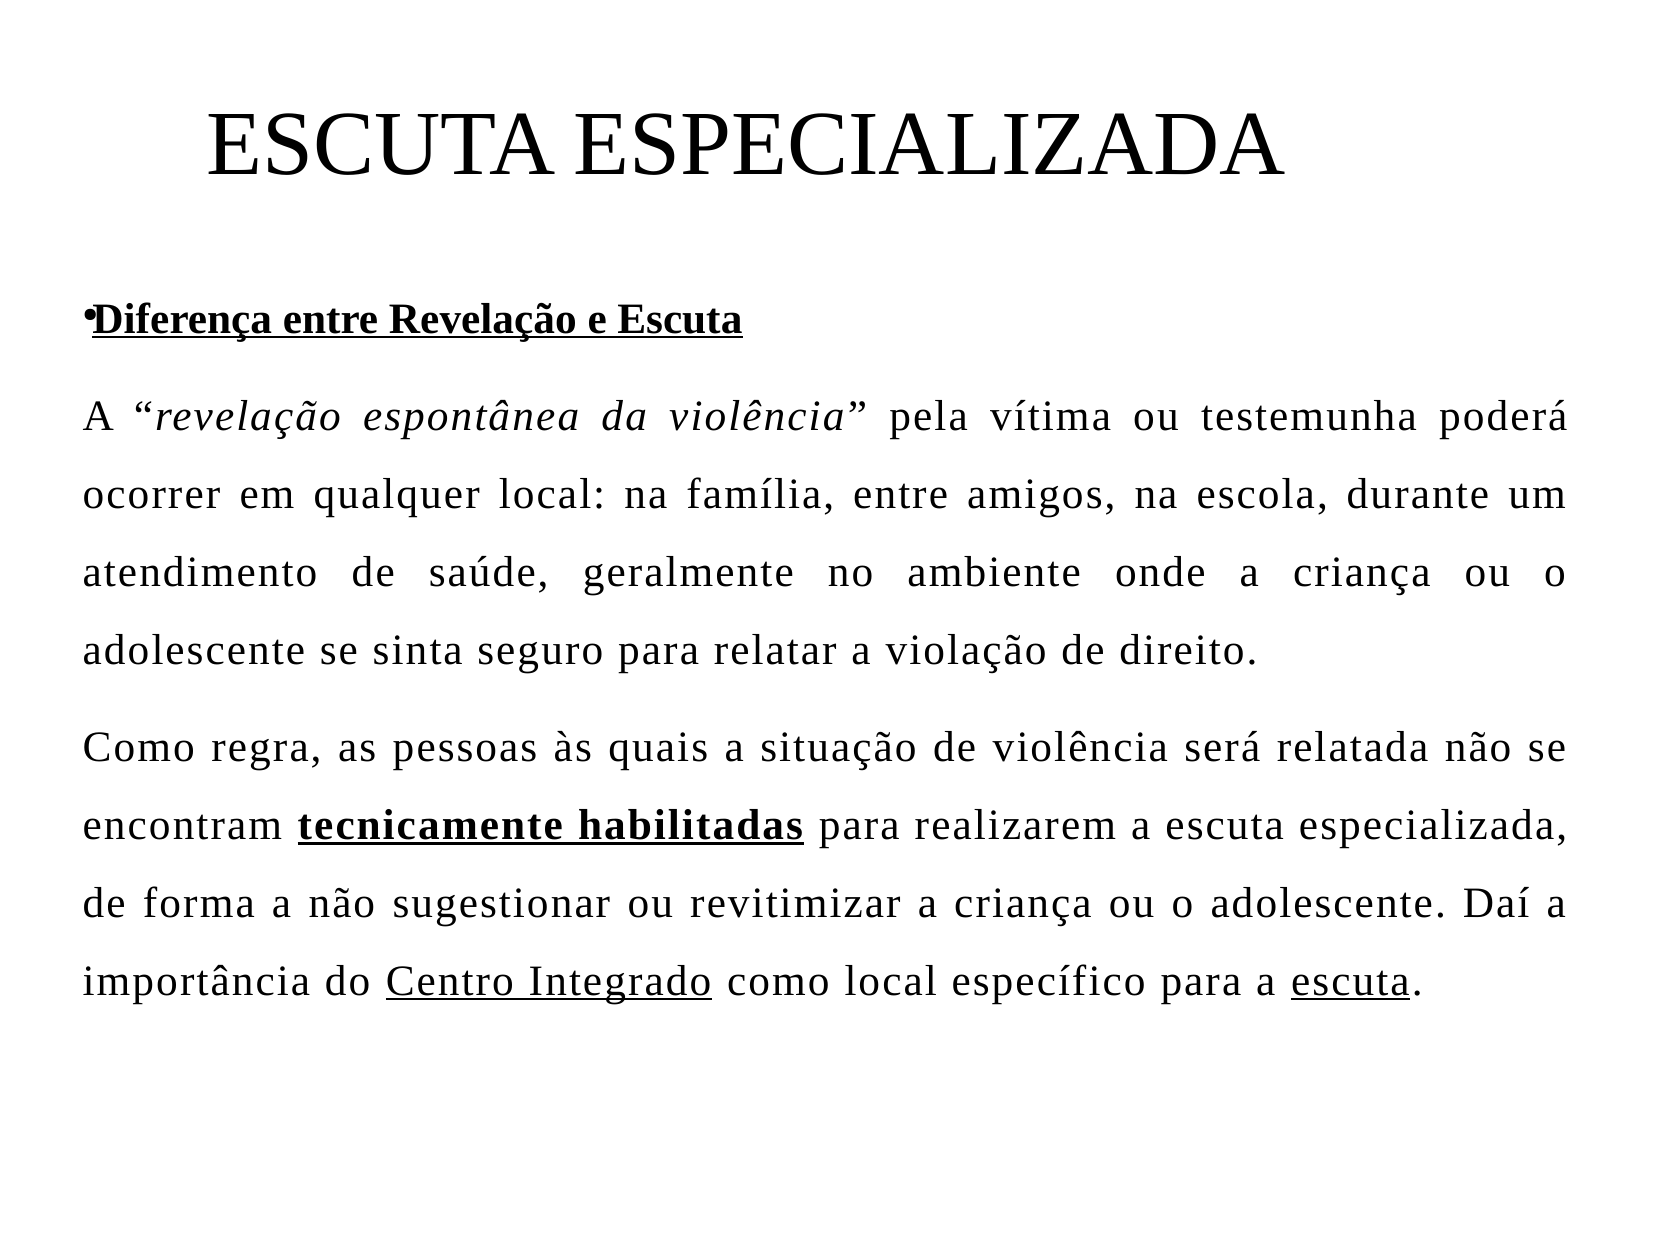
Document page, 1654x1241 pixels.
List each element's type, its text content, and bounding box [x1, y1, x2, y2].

list Diferença entre Revelação e Escuta A “revelação espontânea da violência” pela vítima ou testemunha poderá ocorrer em qualquer local: na família, entre amigos, na escola, durante um atendimento de saúde, geralmente no ambiente onde a criança ou o adolescente se sinta seguro para relatar a violação de direito. Como regra, as pessoas às quais a situação de violência será relatada não se encontram tecnicamente habilitadas para realizarem a escuta especializada, de forma a não sugestionar ou revitimizar a criança ou o adolescente. Daí a importância do Centro Integrado como local específico para a escuta. [82, 290, 1571, 1010]
title ESCUTA ESPECIALIZADA [82, 47, 1412, 229]
